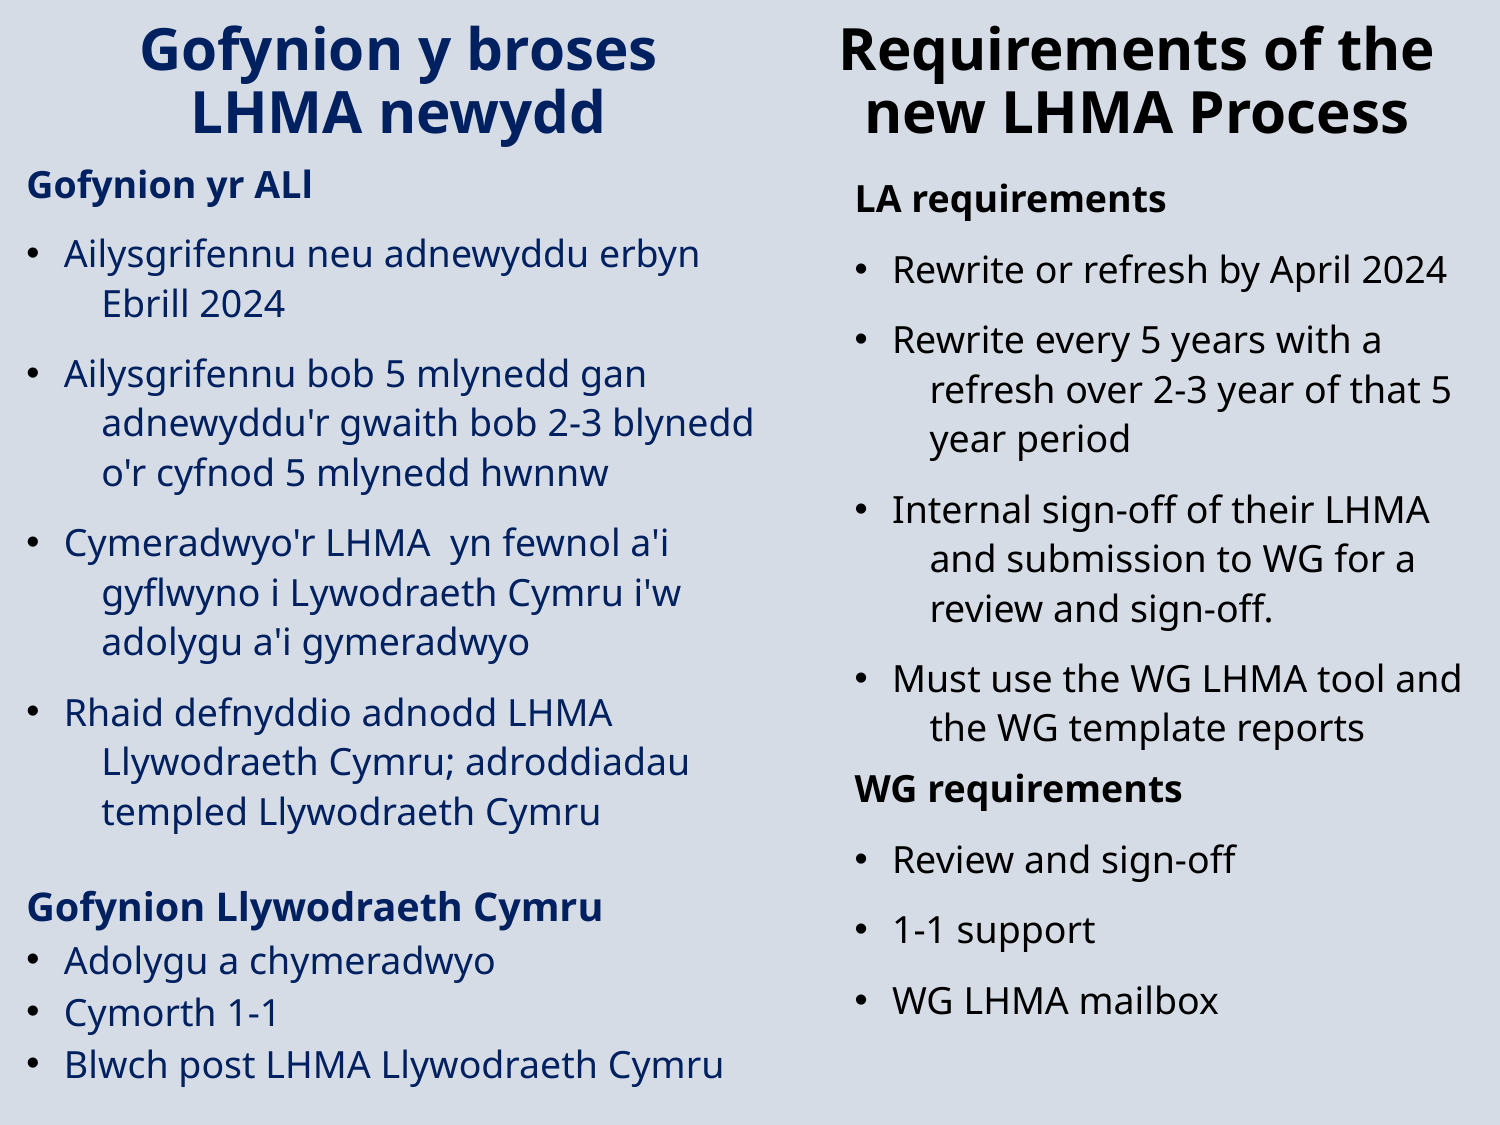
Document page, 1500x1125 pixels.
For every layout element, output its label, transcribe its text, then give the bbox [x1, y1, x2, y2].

text_box Gofynion yr ALl Ailysgrifennu neu adnewyddu erbyn Ebrill 2024 Ailysgrifennu bob 5 mlynedd gan adnewyddu'r gwaith bob 2-3 blynedd o'r cyfnod 5 mlynedd hwnnw Cymeradwyo'r LHMA yn fewnol a'i gyflwyno i Lywodraeth Cymru i'w adolygu a'i gymeradwyo Rhaid defnyddio adnodd LHMA Llywodraeth Cymru; adroddiadau templed Llywodraeth Cymru Gofynion Llywodraeth Cymru Adolygu a chymeradwyo Cymorth 1-1 Blwch post LHMA Llywodraeth Cymru [11, 165, 787, 1119]
text_box Gofynion y broses LHMA newydd [35, 0, 762, 167]
text_box Requirements of the new LHMA Process [774, 0, 1500, 167]
list LA requirements Rewrite or refresh by April 2024 Rewrite every 5 years with a refresh over 2-3 year of that 5 year period Internal sign-off of their LHMA and submission to WG for a review and sign-off. Must use the WG LHMA tool and the WG template reports WG requirements Review and sign-off 1-1 support WG LHMA mailbox [839, 172, 1489, 1125]
